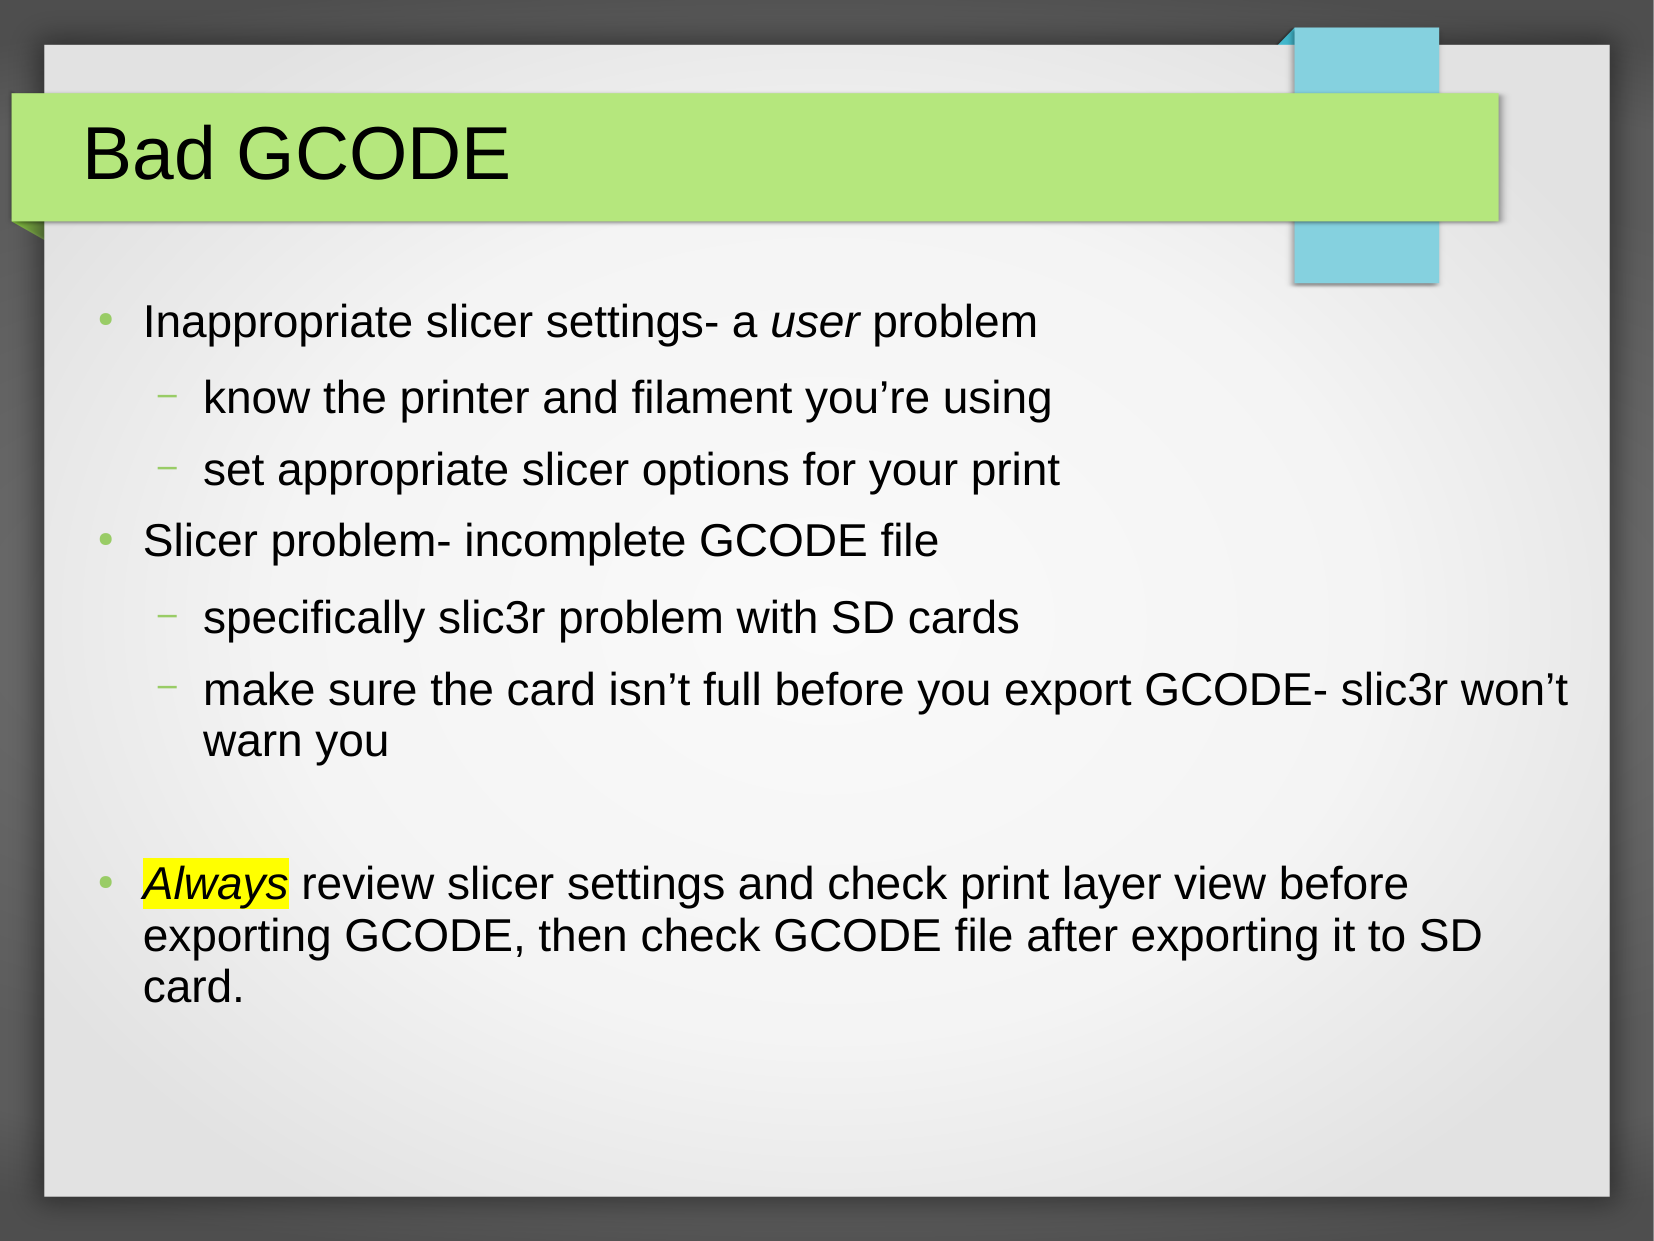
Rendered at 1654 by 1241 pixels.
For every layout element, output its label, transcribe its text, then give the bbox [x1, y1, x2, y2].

picture [0, 0, 1654, 1241]
title Bad GCODE [82, 94, 1264, 213]
list Inappropriate slicer settings- a user problem know the printer and filament you’re using set appropriate slicer options for your print Slicer problem- incomplete GCODE file specifically slic3r problem with SD cards make sure the card isn’t full before you export GCODE- slic3r won’t warn you Always review slicer settings and check print layer view before exporting GCODE, then check GCODE file after exporting it to SD card. [82, 295, 1571, 1015]
